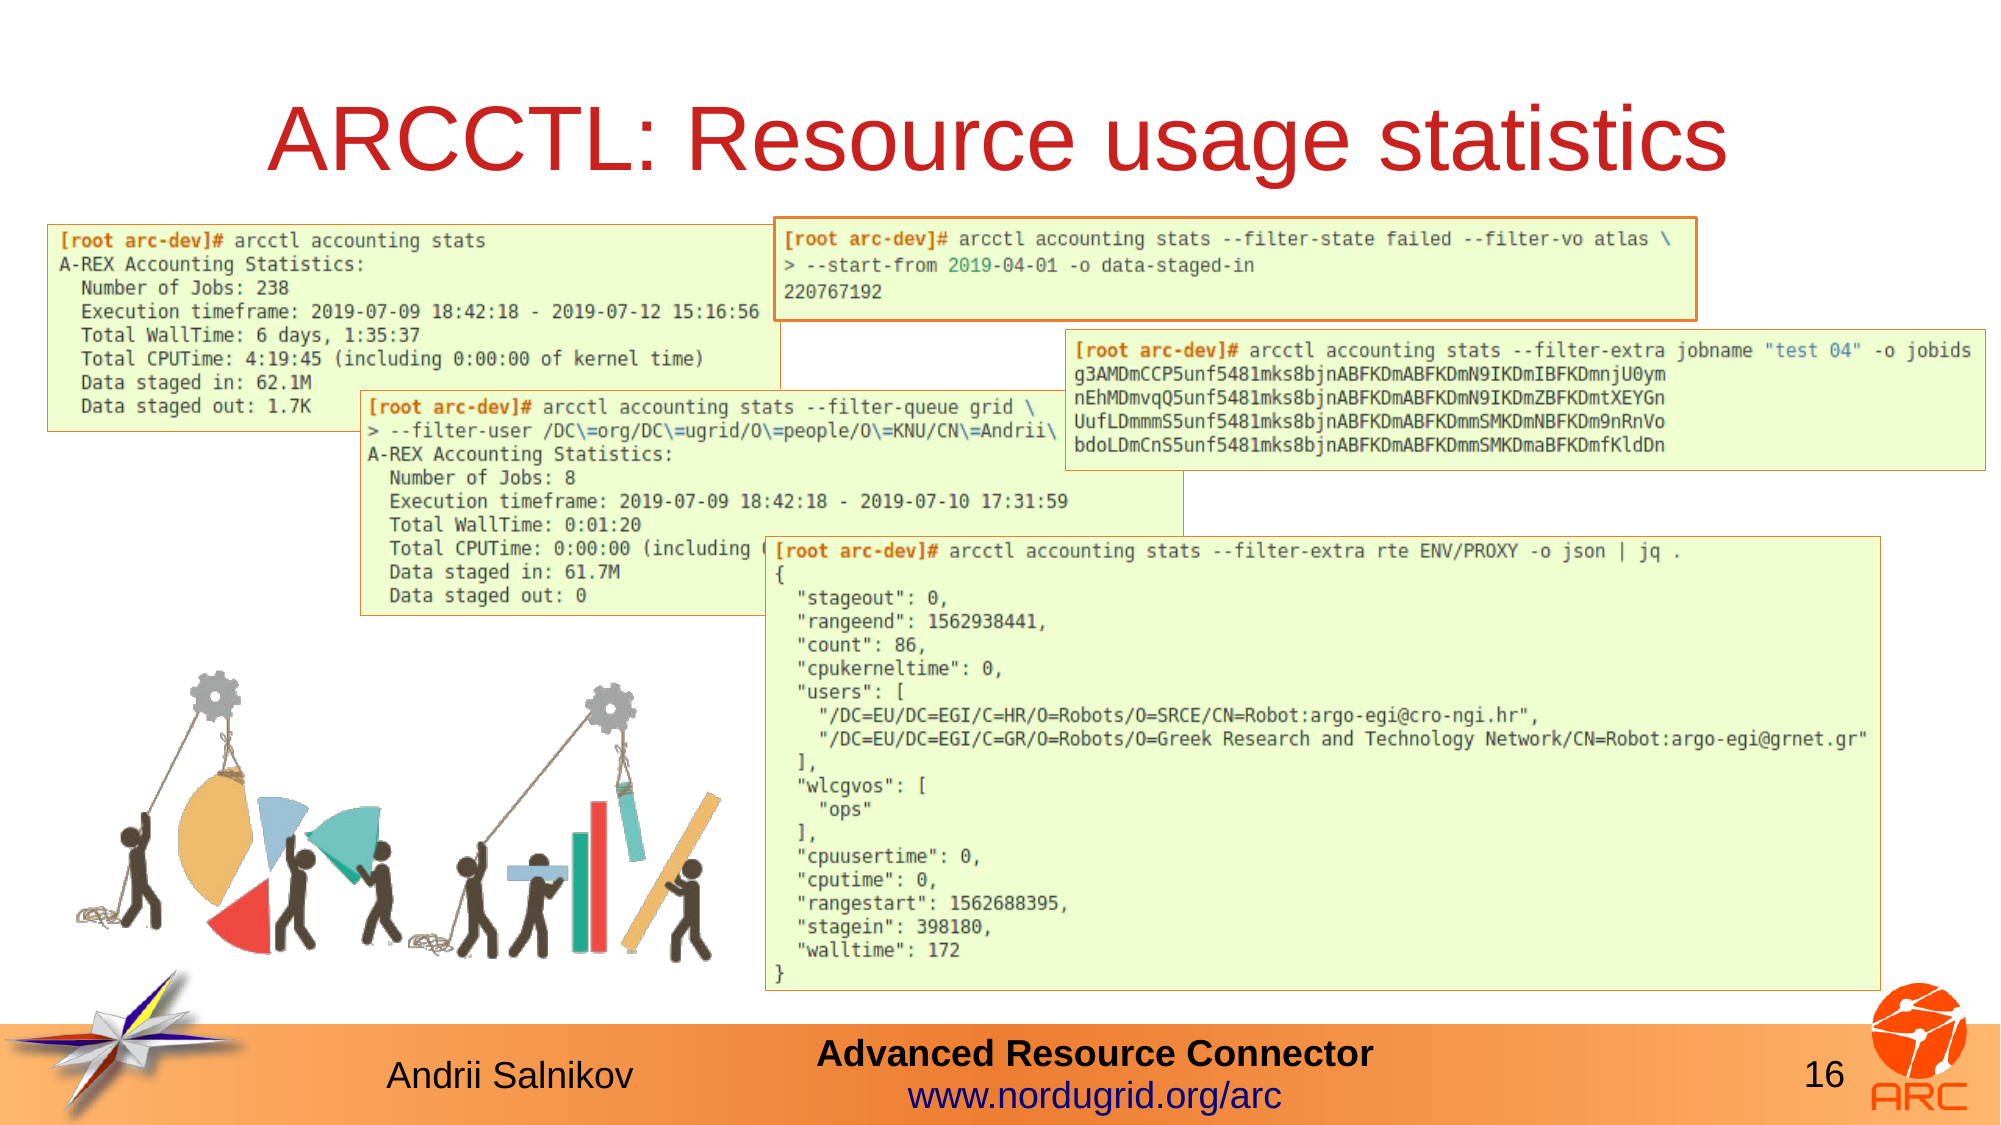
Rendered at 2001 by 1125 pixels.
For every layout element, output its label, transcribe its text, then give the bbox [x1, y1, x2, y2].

picture [0, 659, 736, 1125]
title ARCCTL: Resource usage statistics [99, 44, 1900, 233]
picture [776, 219, 1696, 320]
picture [47, 224, 1990, 1125]
